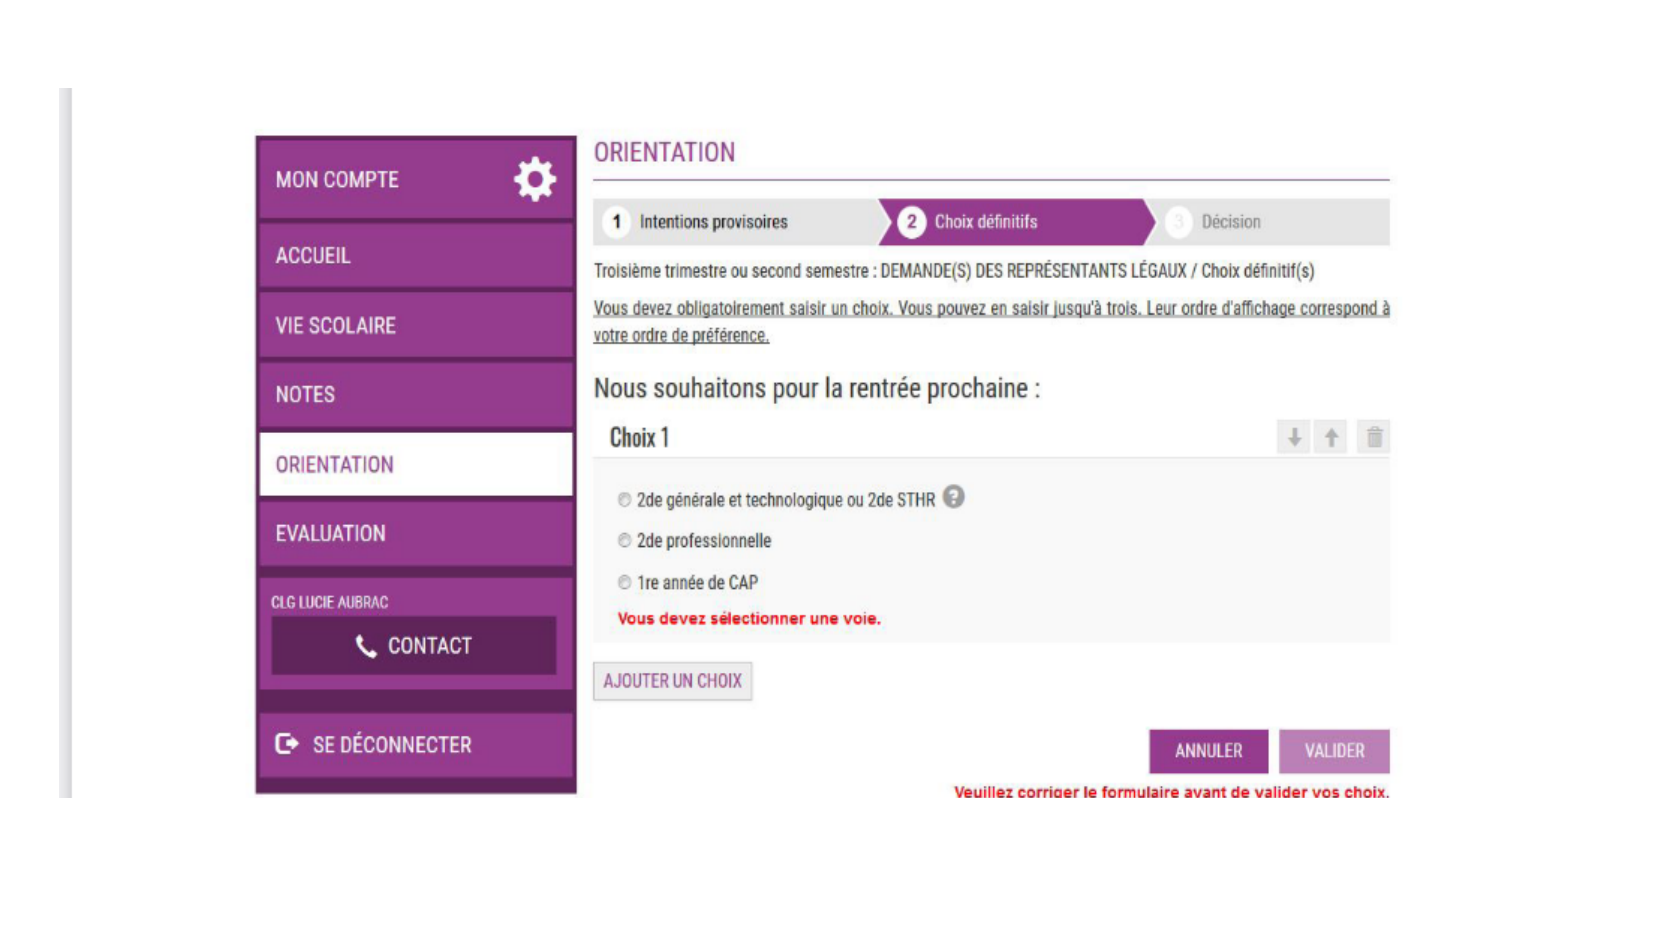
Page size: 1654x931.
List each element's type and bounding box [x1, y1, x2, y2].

picture [59, 88, 1447, 798]
